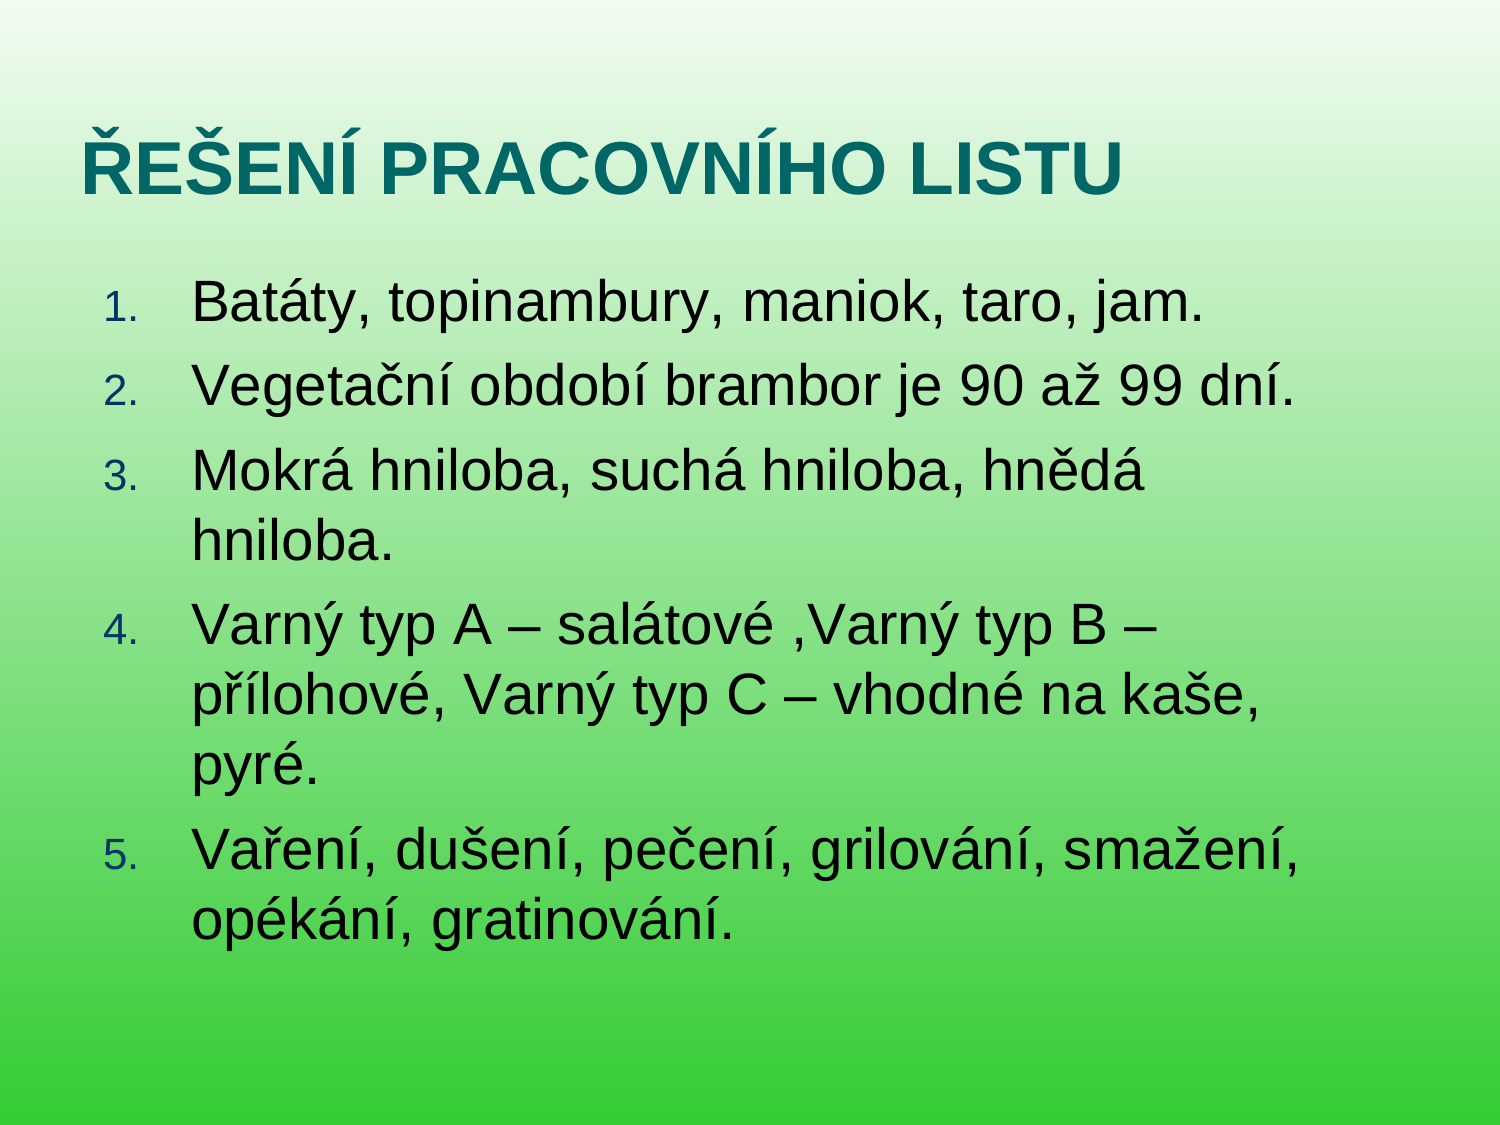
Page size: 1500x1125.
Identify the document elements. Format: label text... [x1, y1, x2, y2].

title ŘEŠENÍ PRACOVNÍHO LISTU [64, 54, 1342, 219]
list Batáty, topinambury, maniok, taro, jam. Vegetační období brambor je 90 až 99 dní. Mokrá hniloba, suchá hniloba, hnědá hniloba. Varný typ A – salátové ,Varný typ B – přílohové, Varný typ C – vhodné na kaše, pyré. Vaření, dušení, pečení, grilování, smažení, opékání, gratinování. [88, 255, 1351, 1071]
